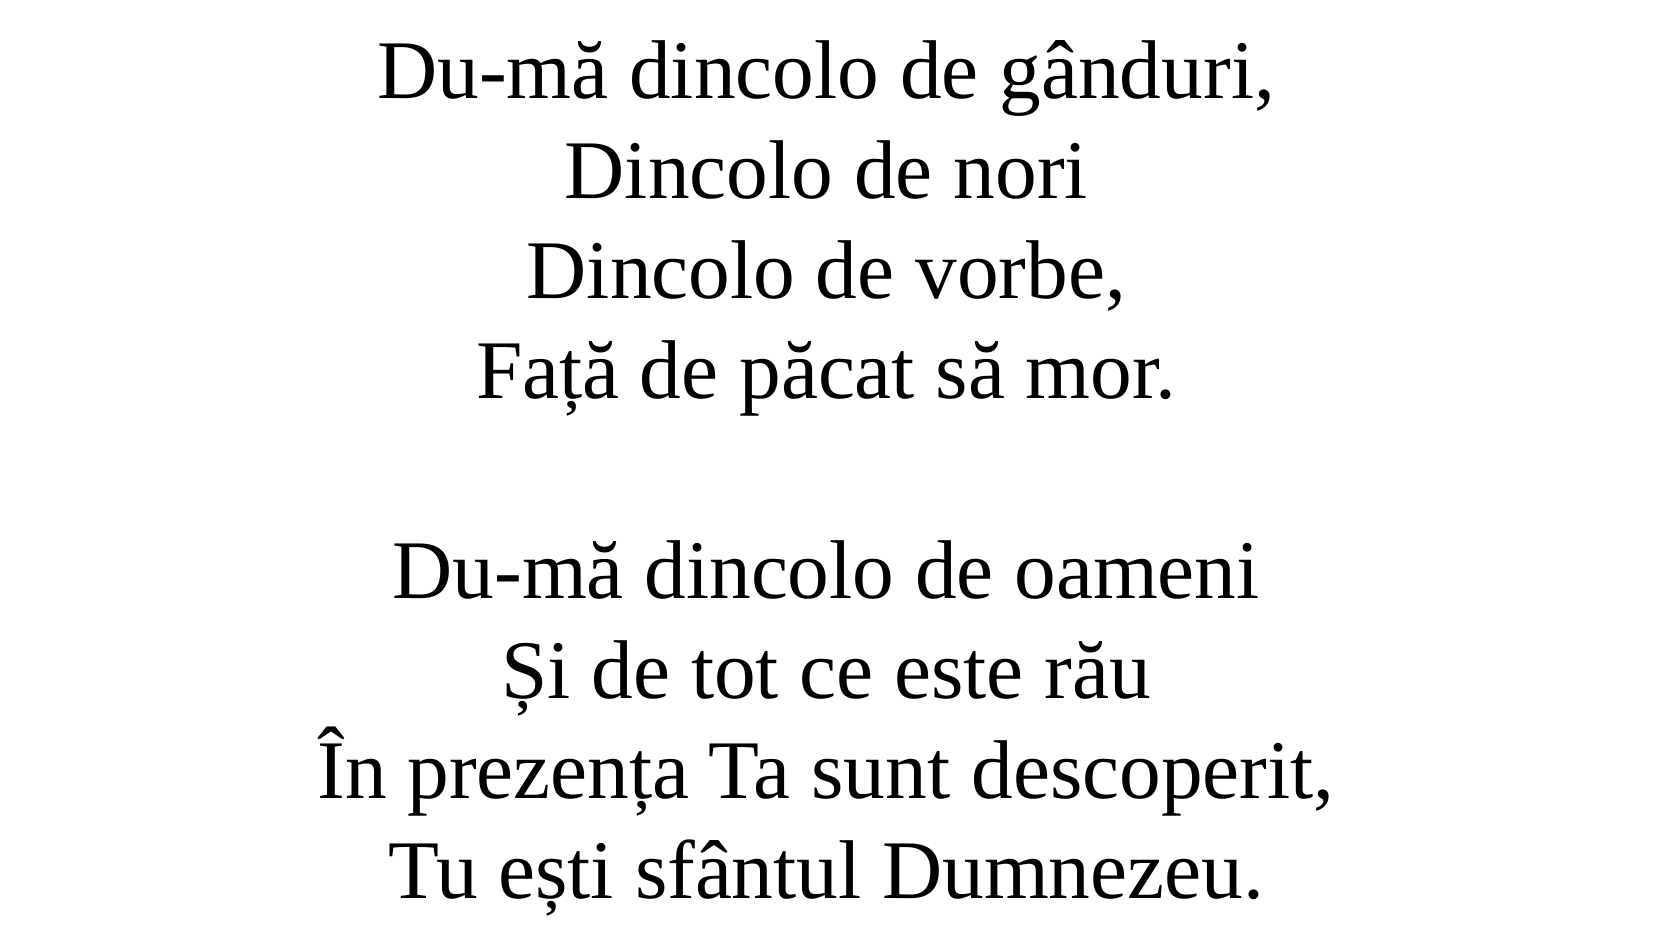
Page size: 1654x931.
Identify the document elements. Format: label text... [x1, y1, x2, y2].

subtitle Du-mă dincolo de gânduri, Dincolo de nori Dincolo de vorbe, Față de păcat să mor. Du-mă dincolo de oameni Și de tot ce este rău În prezența Ta sunt descoperit, Tu ești sfântul Dumnezeu. [0, 7, 1654, 760]
